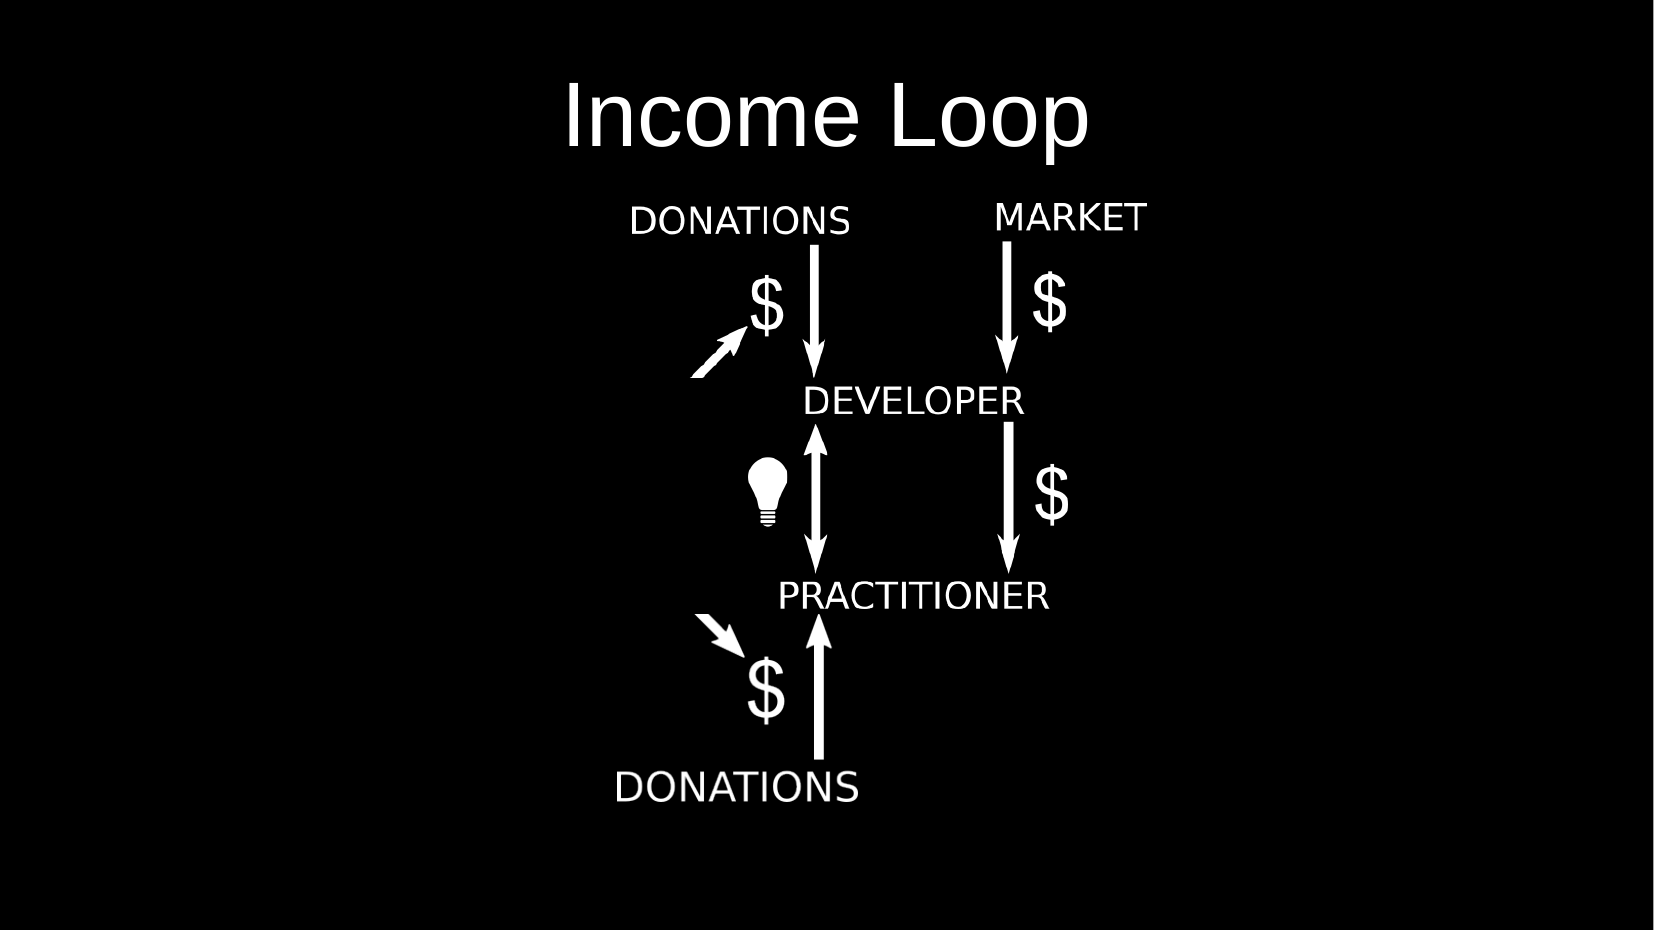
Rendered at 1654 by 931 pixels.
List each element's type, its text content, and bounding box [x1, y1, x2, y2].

title Income Loop [82, 37, 1571, 193]
picture [748, 386, 1068, 609]
picture [995, 203, 1147, 374]
picture [632, 206, 849, 378]
picture [617, 614, 858, 802]
